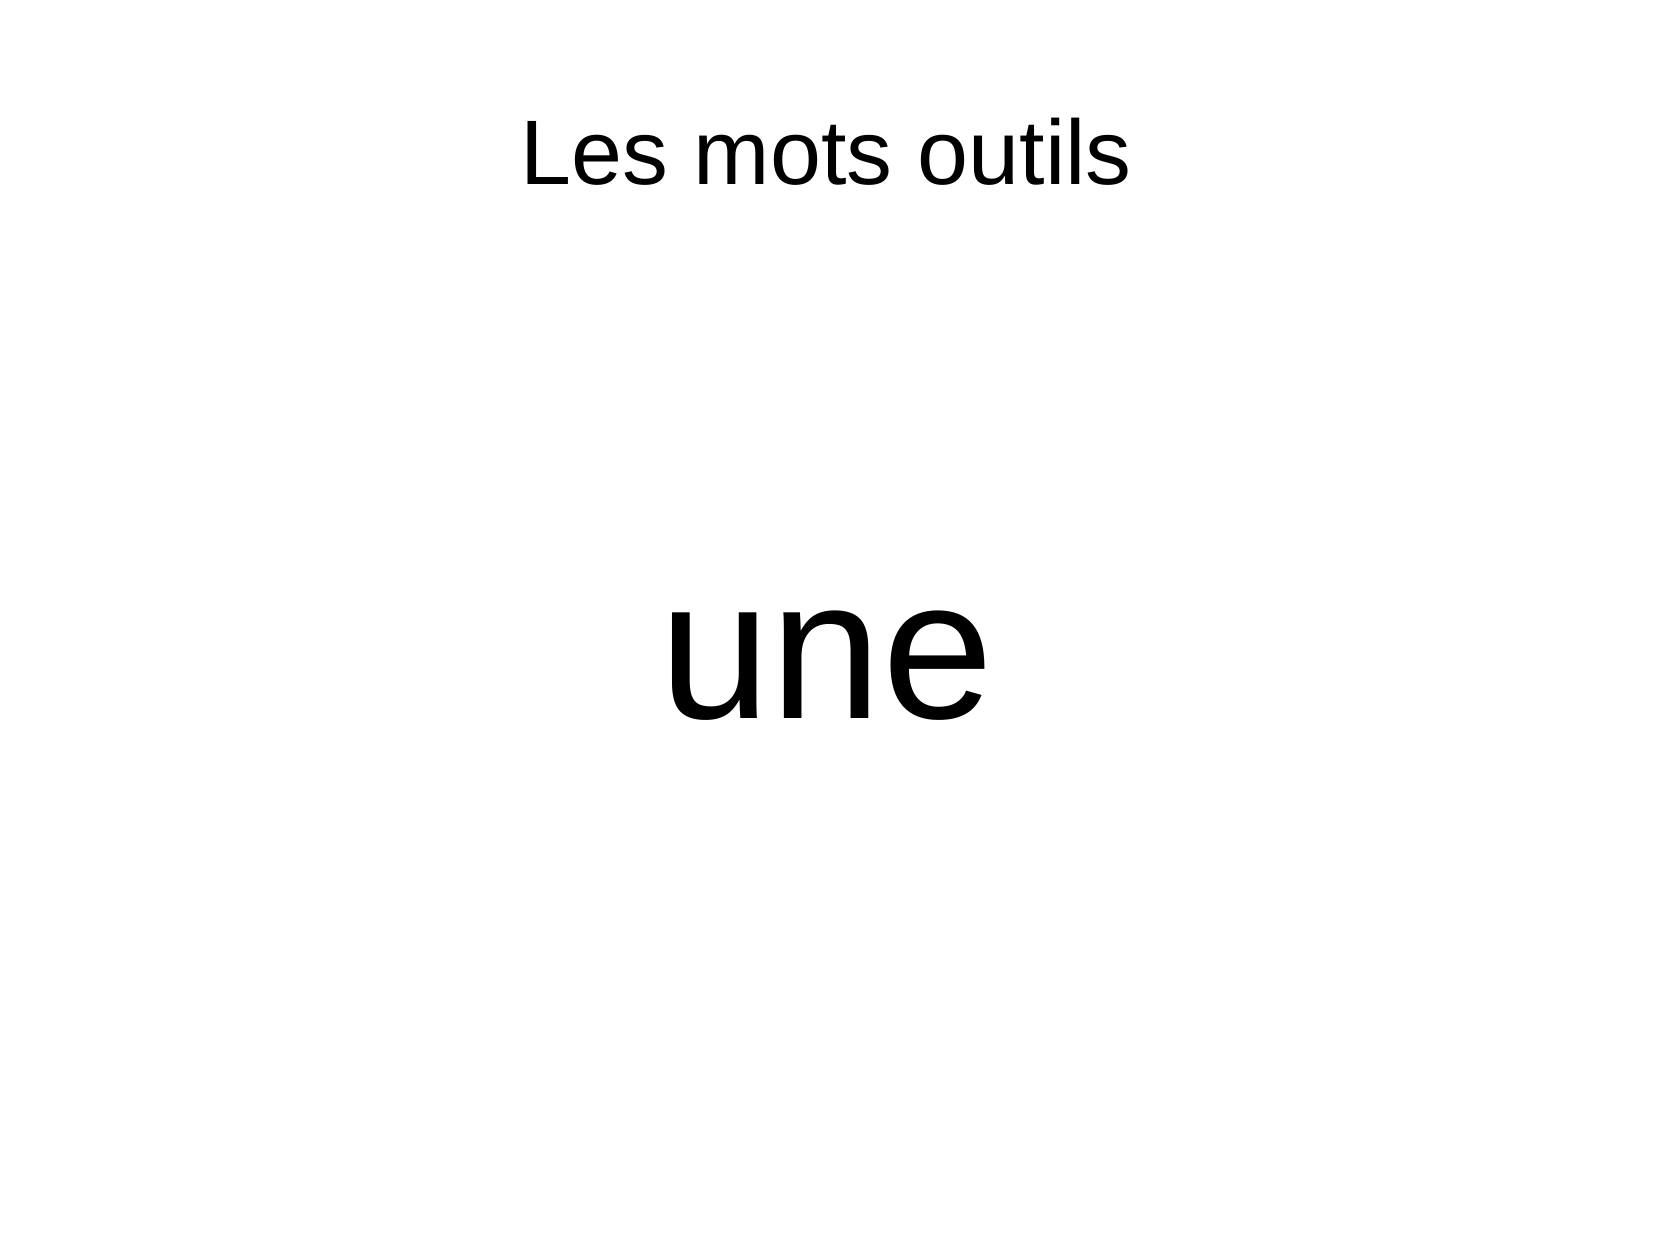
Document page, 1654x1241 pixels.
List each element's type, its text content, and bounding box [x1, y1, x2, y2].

title Les mots outils [82, 49, 1571, 257]
subtitle une [82, 290, 1571, 1010]
